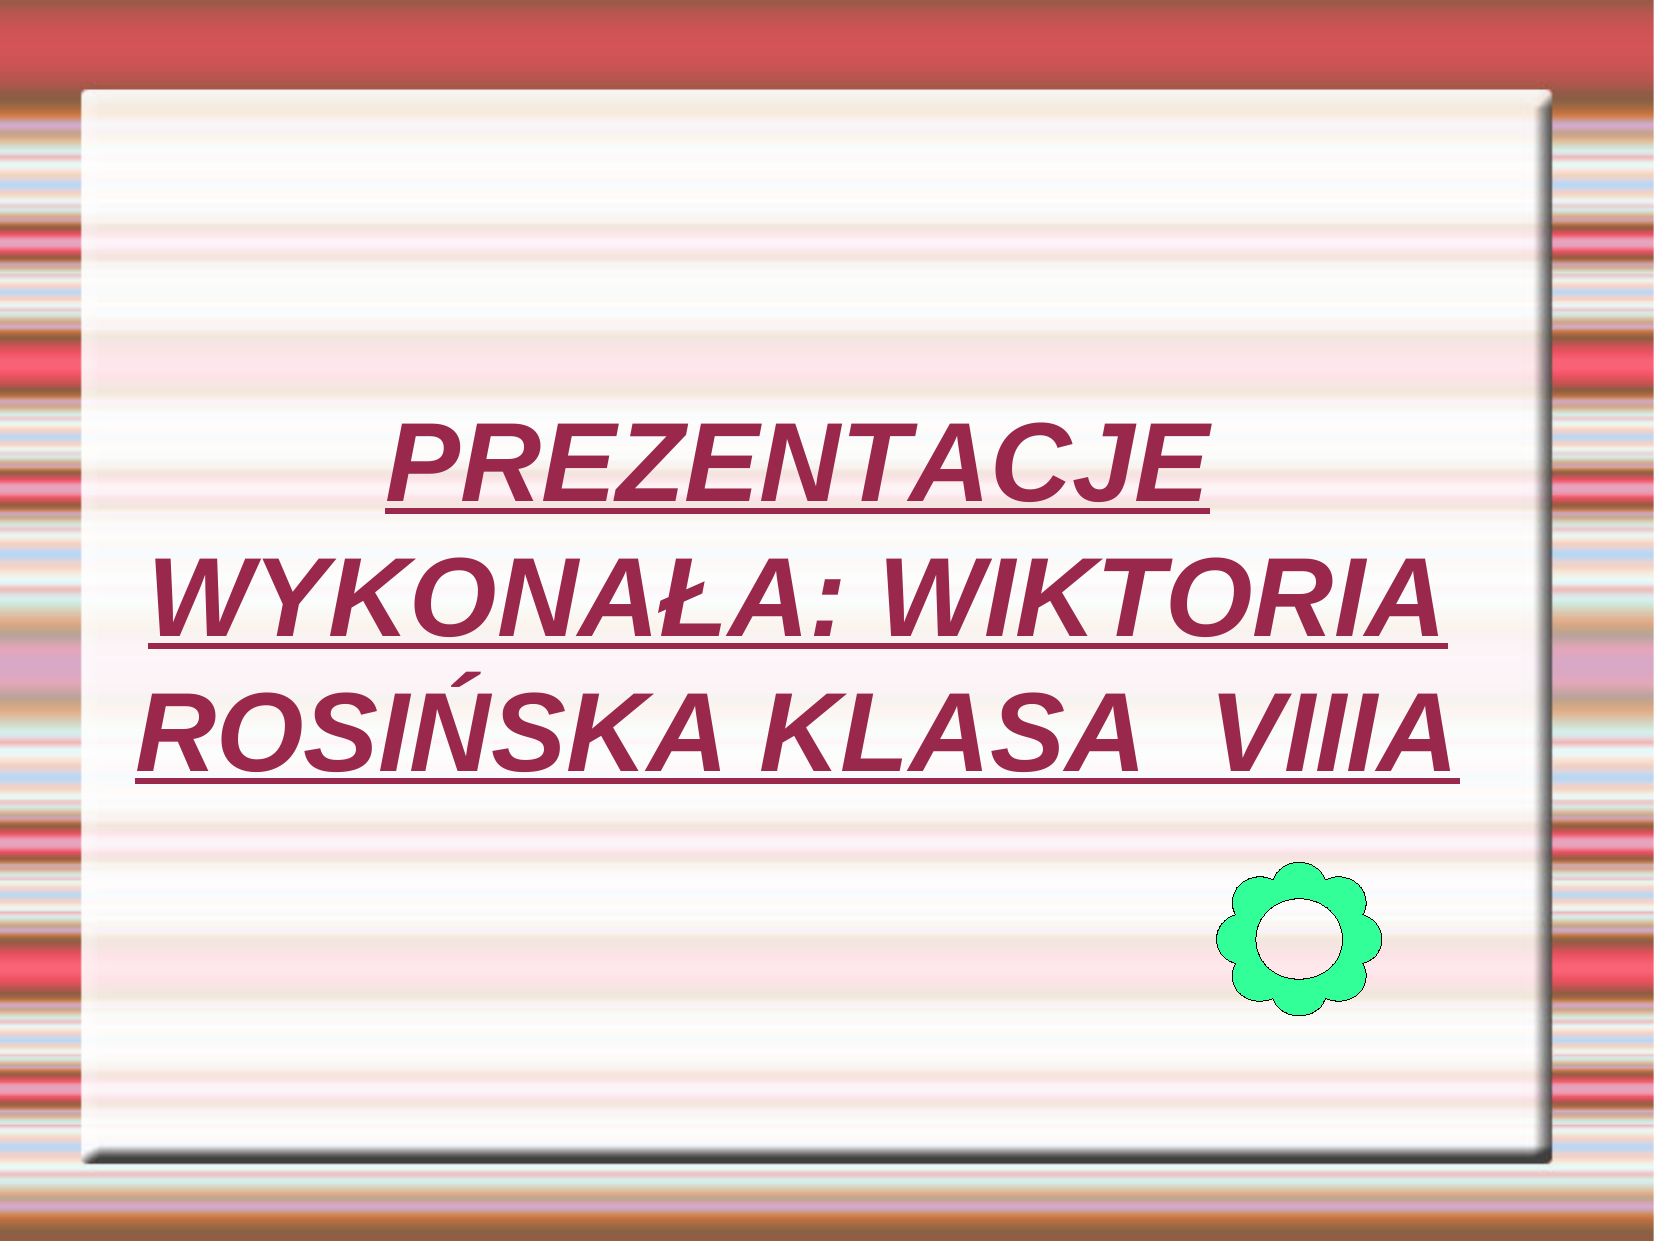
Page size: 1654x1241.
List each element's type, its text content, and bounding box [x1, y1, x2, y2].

subtitle PREZENTACJE WYKONAŁA: WIKTORIA ROSIŃSKA KLASA VIIIA [1256, 899, 1342, 979]
subtitle PREZENTACJE WYKONAŁA: WIKTORIA ROSIŃSKA KLASA VIIIA [107, 200, 1489, 983]
text_box [1216, 862, 1382, 1016]
